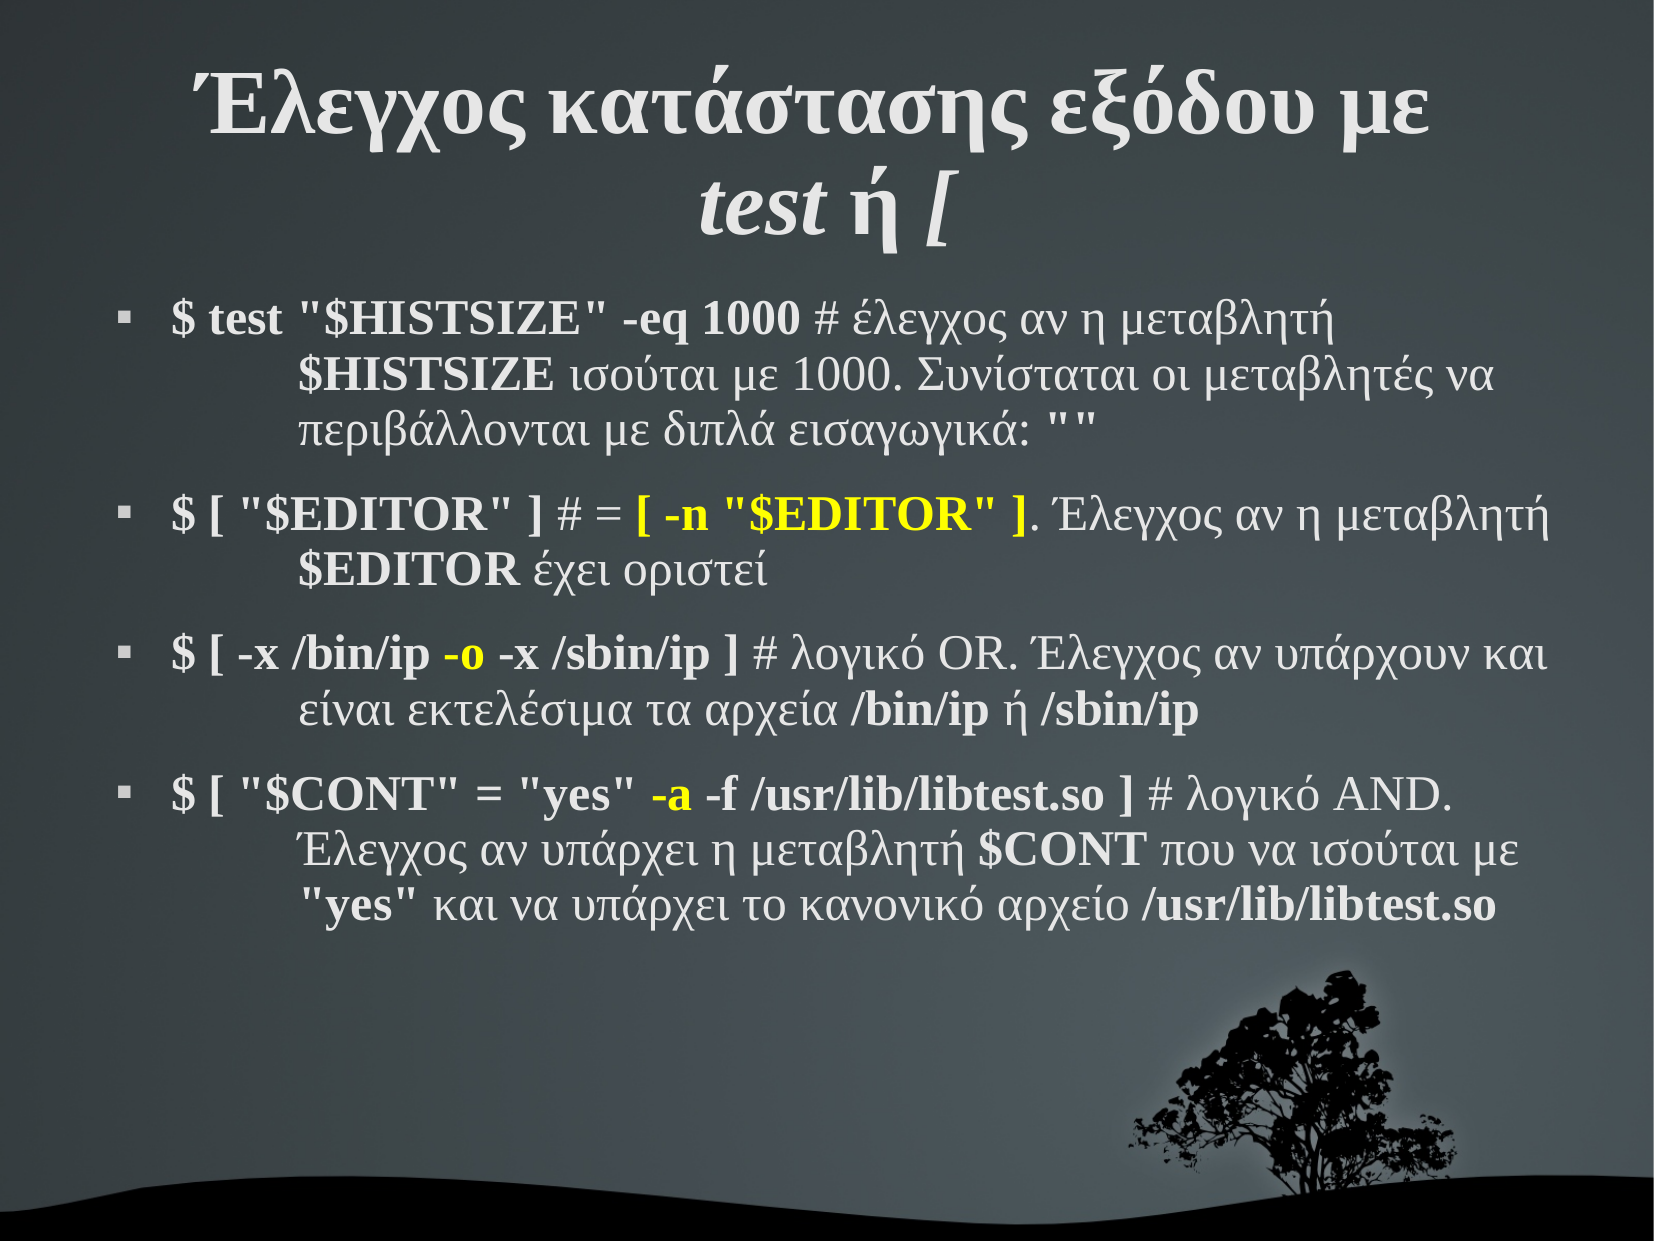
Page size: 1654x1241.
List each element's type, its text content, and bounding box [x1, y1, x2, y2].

picture [0, 0, 1654, 1241]
list $ test "$HISTSIZE" -eq 1000 # έλεγχος αν η μεταβλητή $HISTSIZE ισούται με 1000. Συνίσταται οι μεταβλητές να περιβάλλονται με διπλά εισαγωγικά: "" $ [ "$EDITOR" ] # = [ -n "$EDITOR" ]. Έλεγχος αν η μεταβλητή $EDITOR έχει οριστεί $ [ -x /bin/ip -o -x /sbin/ip ] # λογικό OR. Έλεγχος αν υπάρχουν και είναι εκτελέσιμα τα αρχεία /bin/ip ή /sbin/ip $ [ "$CONT" = "yes" -a -f /usr/lib/libtest.so ] # λογικό AND. Έλεγχος αν υπάρχει η μεταβλητή $CONT που να ισούται με "yes" και να υπάρχει το κανονικό αρχείο /usr/lib/libtest.so [82, 290, 1571, 1109]
title Έλεγχος κατάστασης εξόδου με test ή [ [82, 33, 1571, 273]
